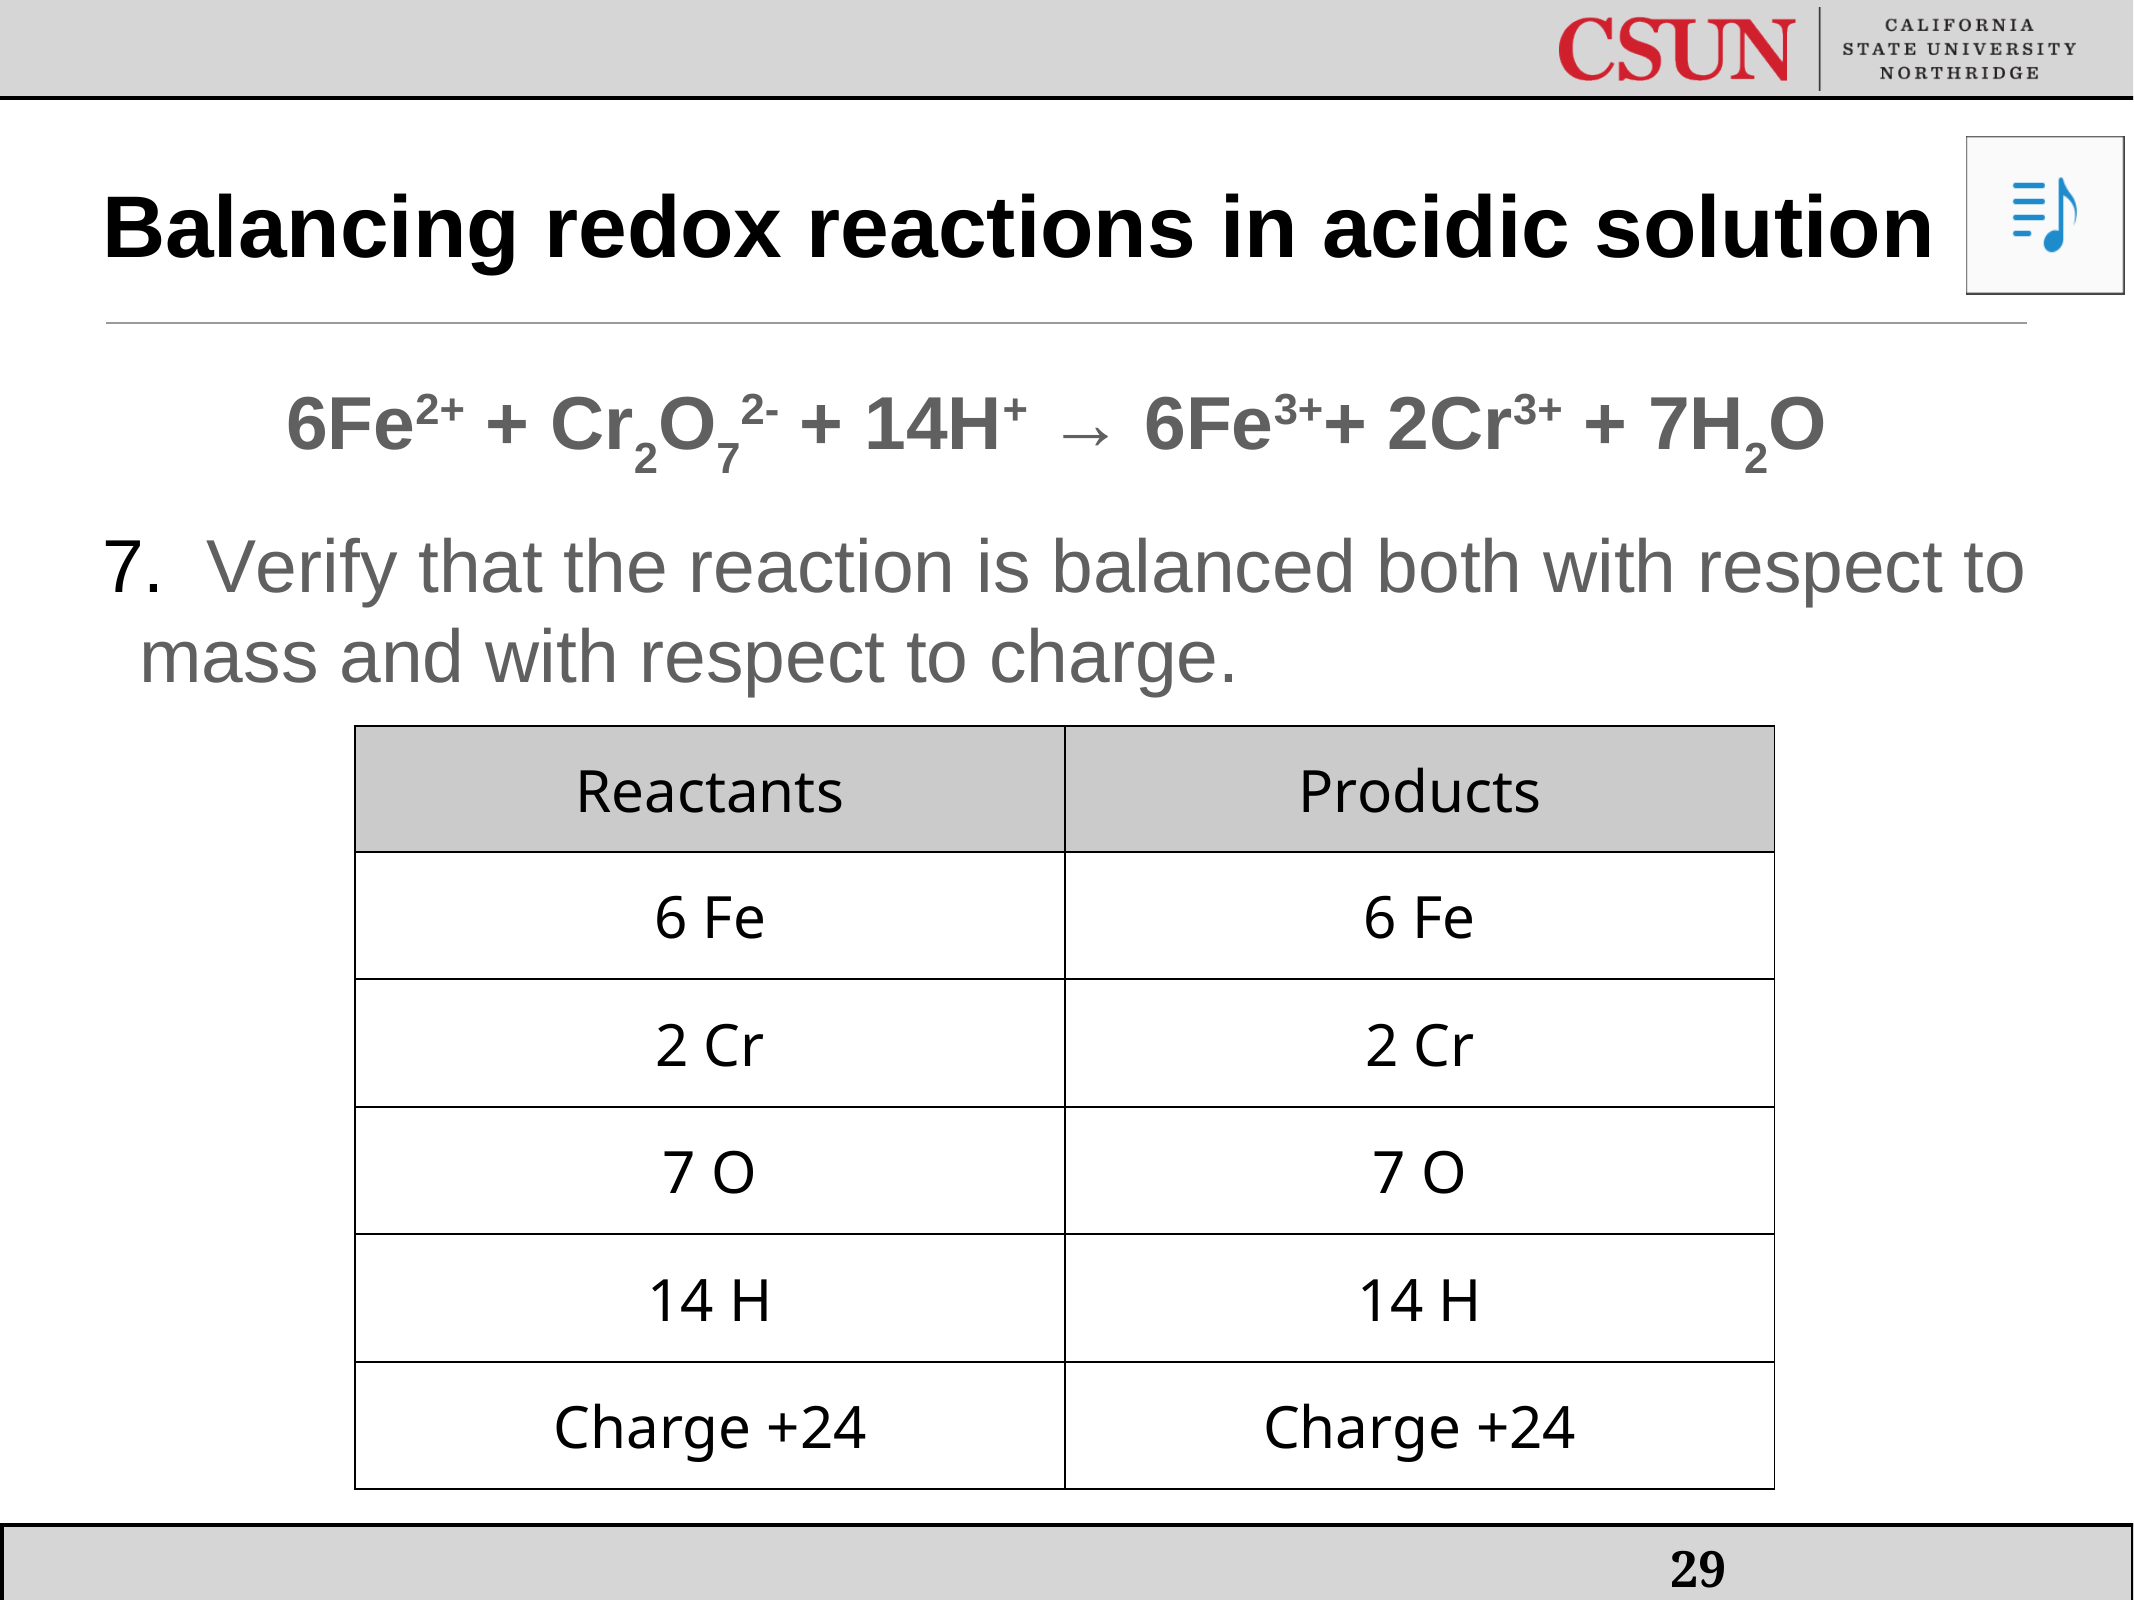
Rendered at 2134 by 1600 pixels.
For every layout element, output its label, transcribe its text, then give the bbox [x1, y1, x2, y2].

text_box Verify that the reaction is balanced both with respect to mass and with respect to charge. [93, 509, 2040, 737]
table_cell 14 H [356, 1235, 1064, 1361]
text_box [1965, 135, 2126, 296]
table_cell Charge +24 [356, 1363, 1064, 1488]
text_box 6Fe2+ + Cr2O72- + 14H+ → 6Fe3++ 2Cr3+ + 7H2O [215, 365, 1836, 491]
table_cell 6 Fe [356, 853, 1064, 978]
table_cell Charge +24 [1066, 1363, 1774, 1488]
table_cell 2 Cr [1066, 980, 1774, 1106]
table_cell 7 O [1066, 1108, 1774, 1233]
table_cell 2 Cr [356, 980, 1064, 1106]
picture [1559, 7, 2076, 91]
table_cell 14 H [1066, 1235, 1774, 1361]
table_cell 7 O [356, 1108, 1064, 1233]
table_header Reactants [356, 727, 1064, 851]
table_header Products [1066, 727, 1774, 851]
title Balancing redox reactions in acidic solution [93, 104, 2040, 284]
table_cell 6 Fe [1066, 853, 1774, 978]
